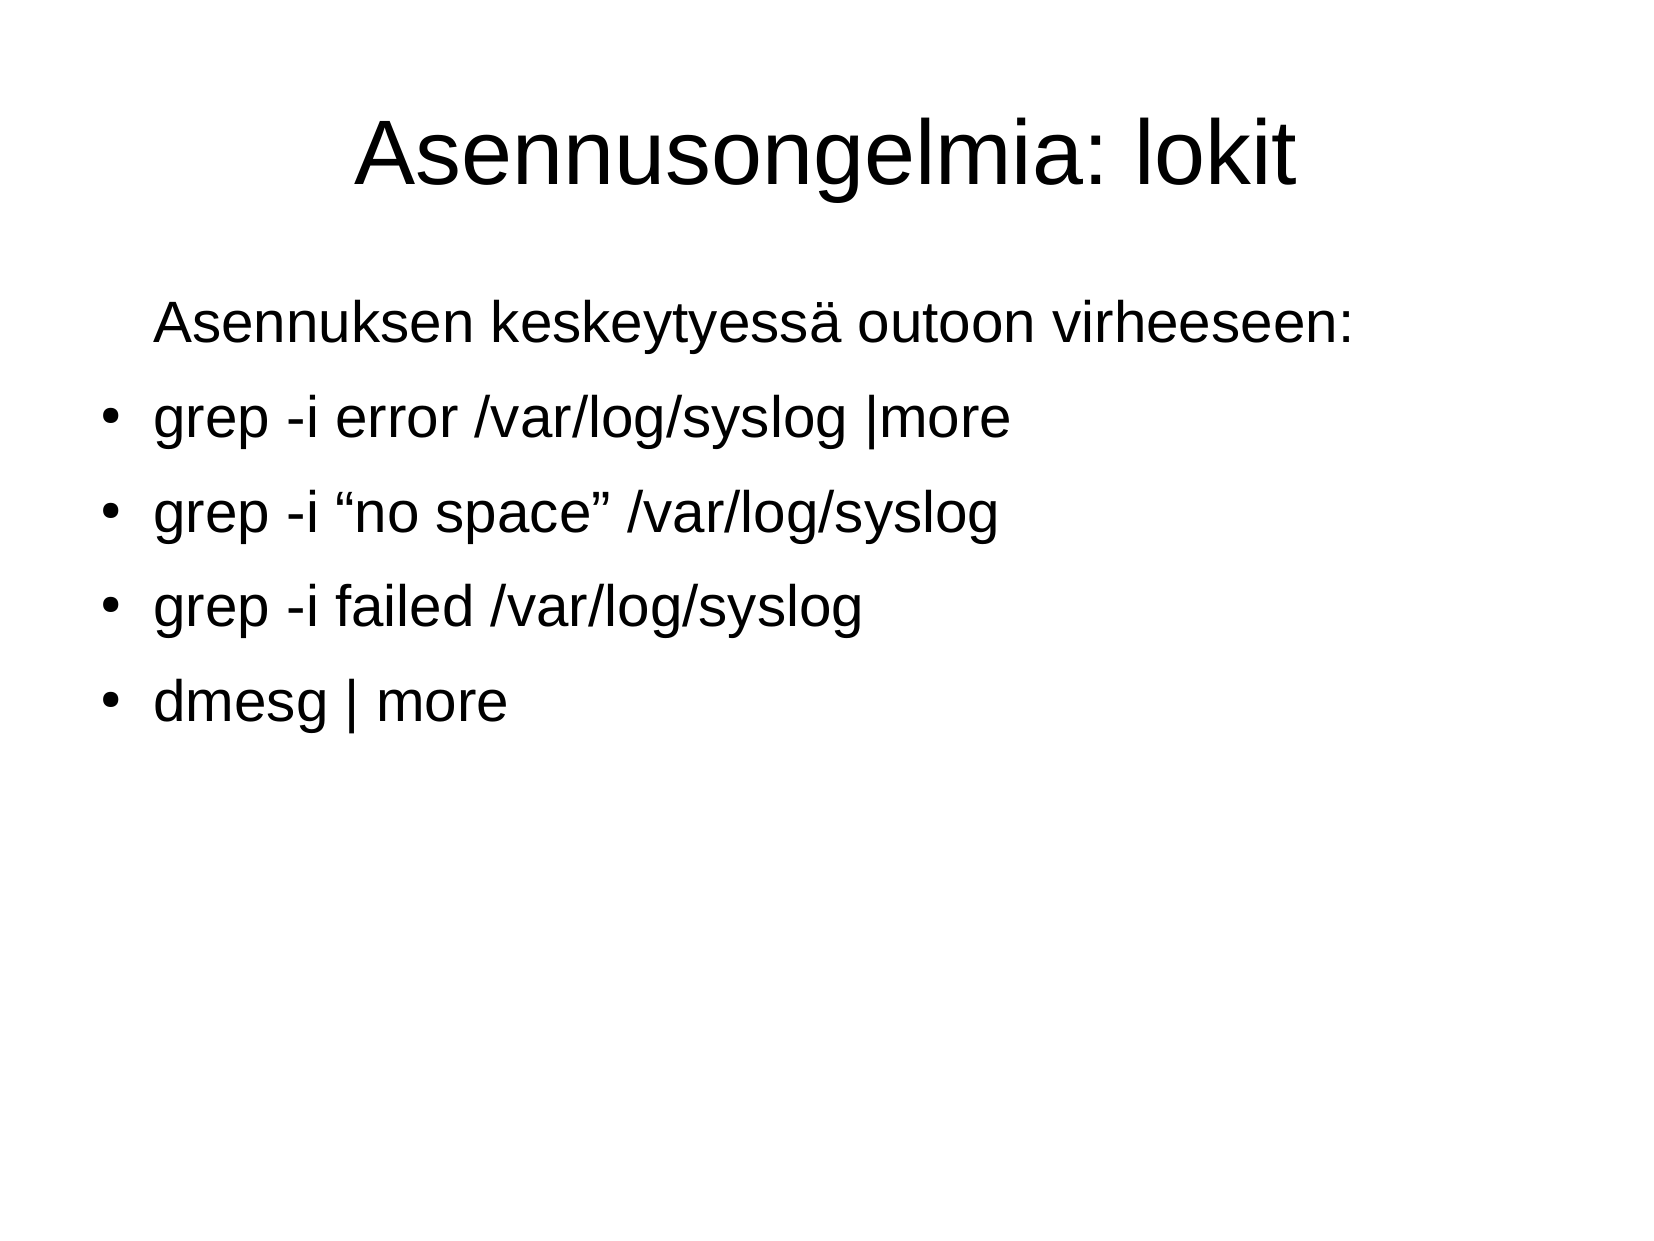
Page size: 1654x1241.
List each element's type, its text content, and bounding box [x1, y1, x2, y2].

list Asennuksen keskeytyessä outoon virheeseen: grep -i error /var/log/syslog |more grep -i “no space” /var/log/syslog grep -i failed /var/log/syslog dmesg | more [82, 290, 1571, 1010]
title Asennusongelmia: lokit [82, 49, 1571, 257]
